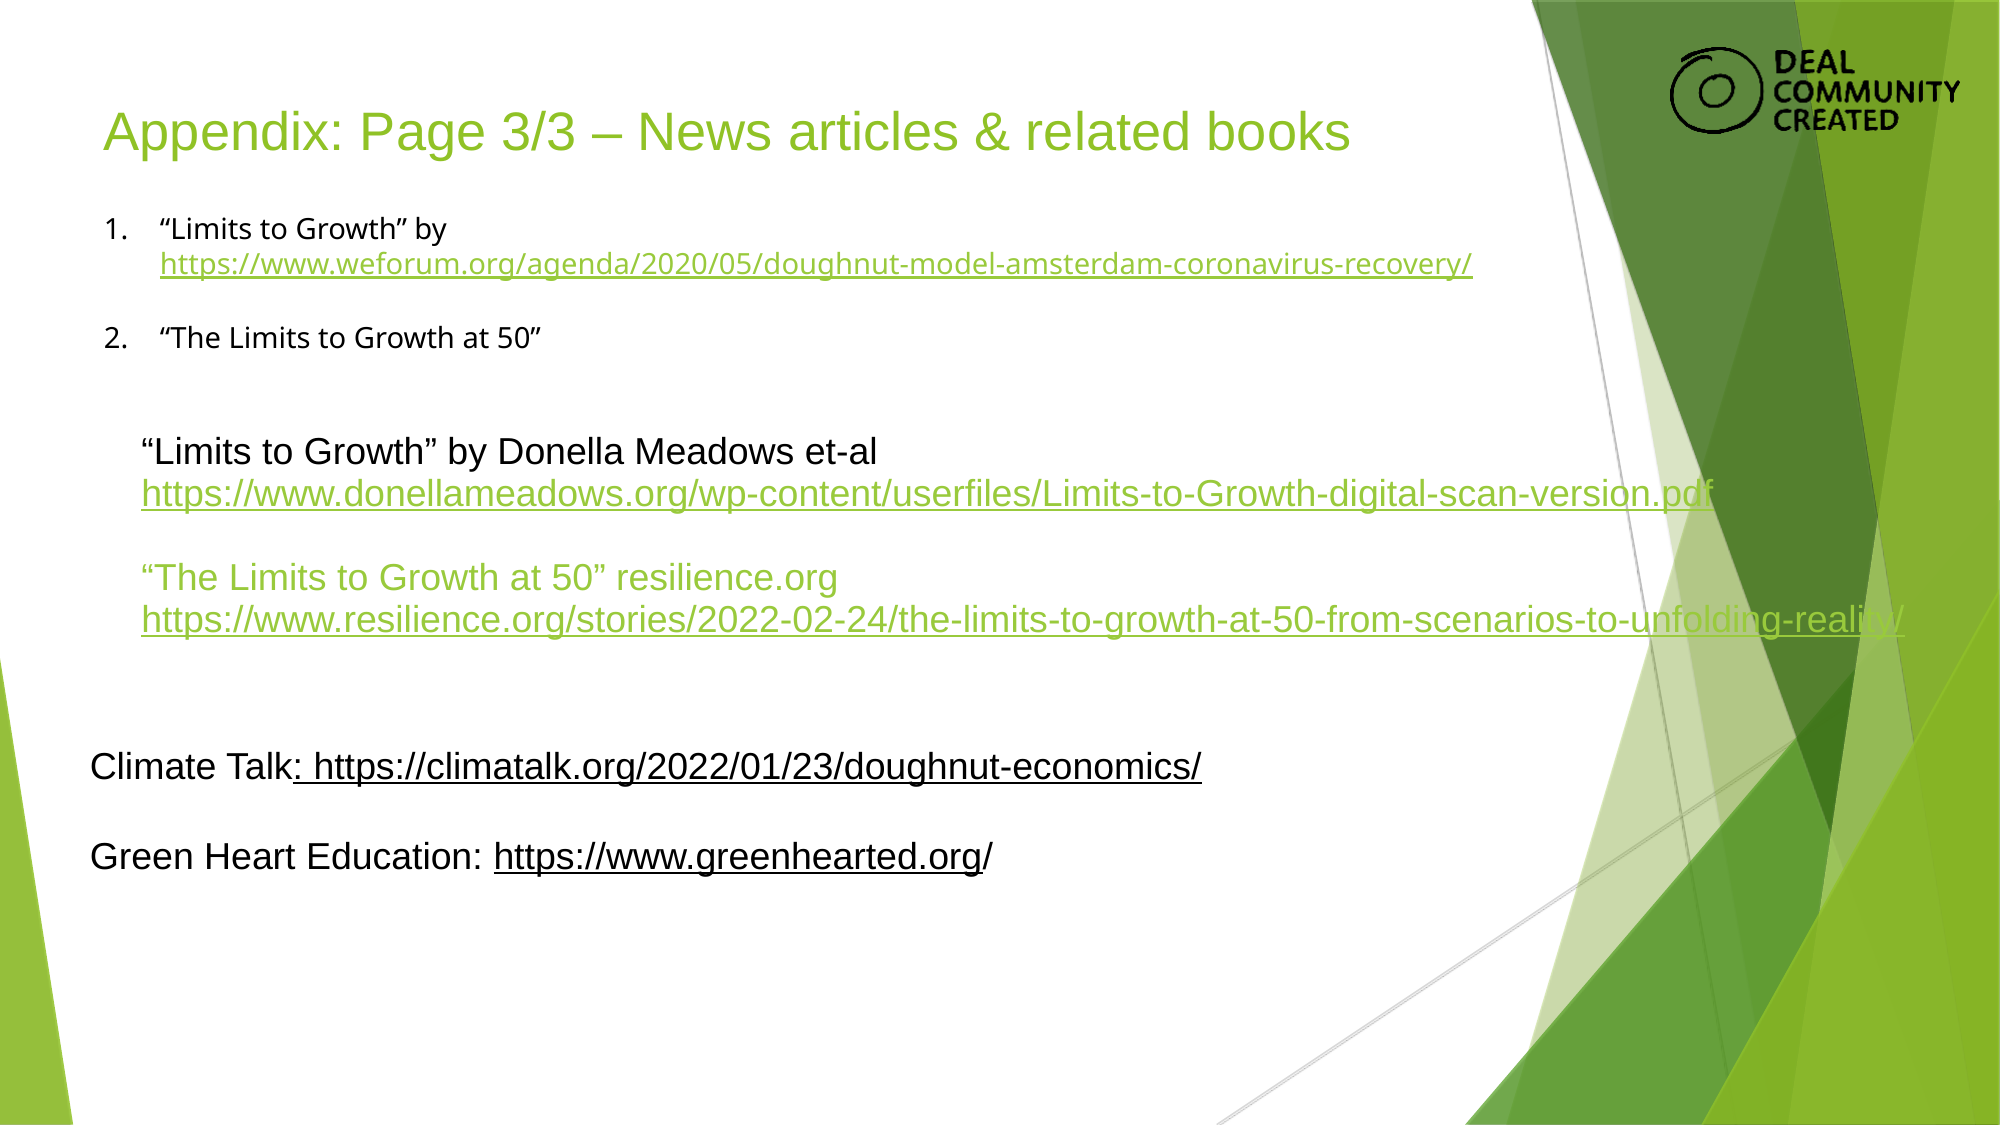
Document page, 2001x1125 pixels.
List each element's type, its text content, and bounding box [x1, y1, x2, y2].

text_box Appendix: Page 3/3 – News articles & related books [88, 81, 1622, 177]
text_box “Limits to Growth” by https://www.weforum.org/agenda/2020/05/doughnut-model-amsterdam-coronavirus-recovery/ “The Limits to Growth at 50” [88, 195, 1575, 370]
picture [1670, 47, 1960, 134]
text_box Climate Talk: https://climatalk.org/2022/01/23/doughnut-economics/ Green Heart Education: https://www.greenhearted.org/ [74, 734, 1479, 885]
text_box “Limits to Growth” by Donella Meadows et-al https://www.donellameadows.org/wp-content/userfiles/Limits-to-Growth-digital-scan-version.pdf “The Limits to Growth at 50” resilience.org https://www.resilience.org/stories/2022-02-24/the-limits-to-growth-at-50-from-scenarios-to-unfolding-reality/ [126, 423, 1921, 691]
